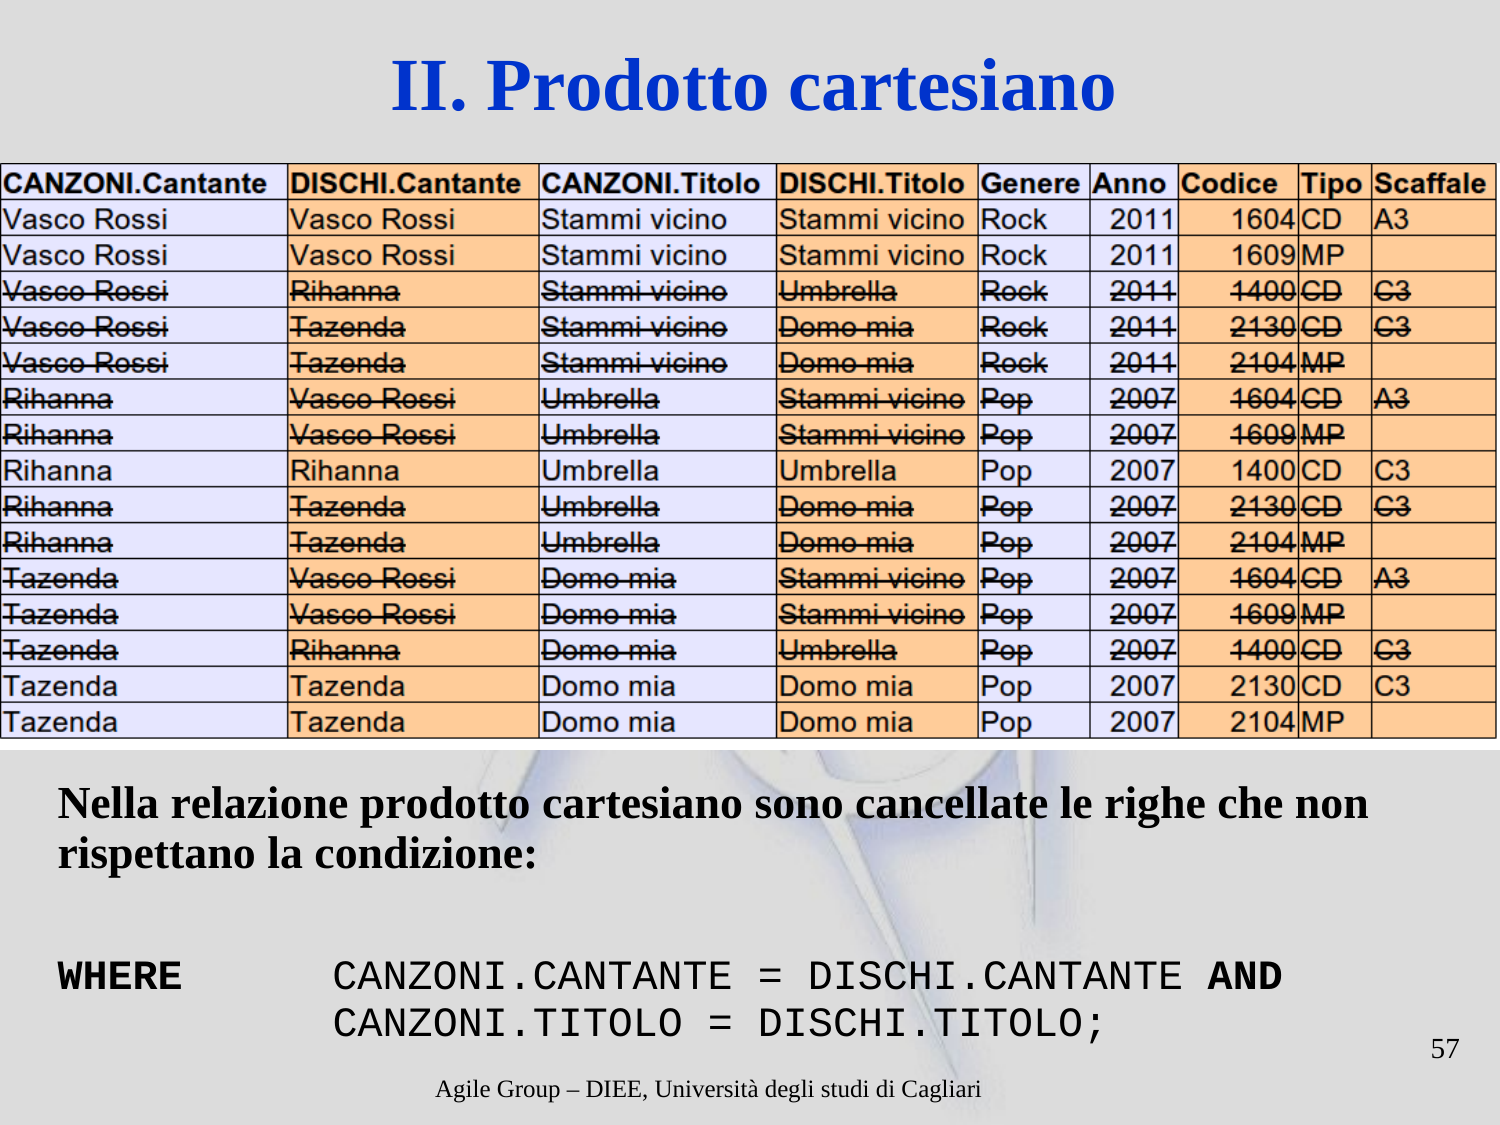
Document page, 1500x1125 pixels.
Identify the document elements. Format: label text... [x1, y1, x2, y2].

list Nella relazione prodotto cartesiano sono cancellate le righe che non rispettano la condizione: WHERE CANZONI.CANTANTE = DISCHI.CANTANTE AND CANZONI.TITOLO = DISCHI.TITOLO; [42, 769, 1388, 1057]
title II. Prodotto cartesiano [75, 9, 1434, 160]
picture [0, 0, 1500, 1125]
